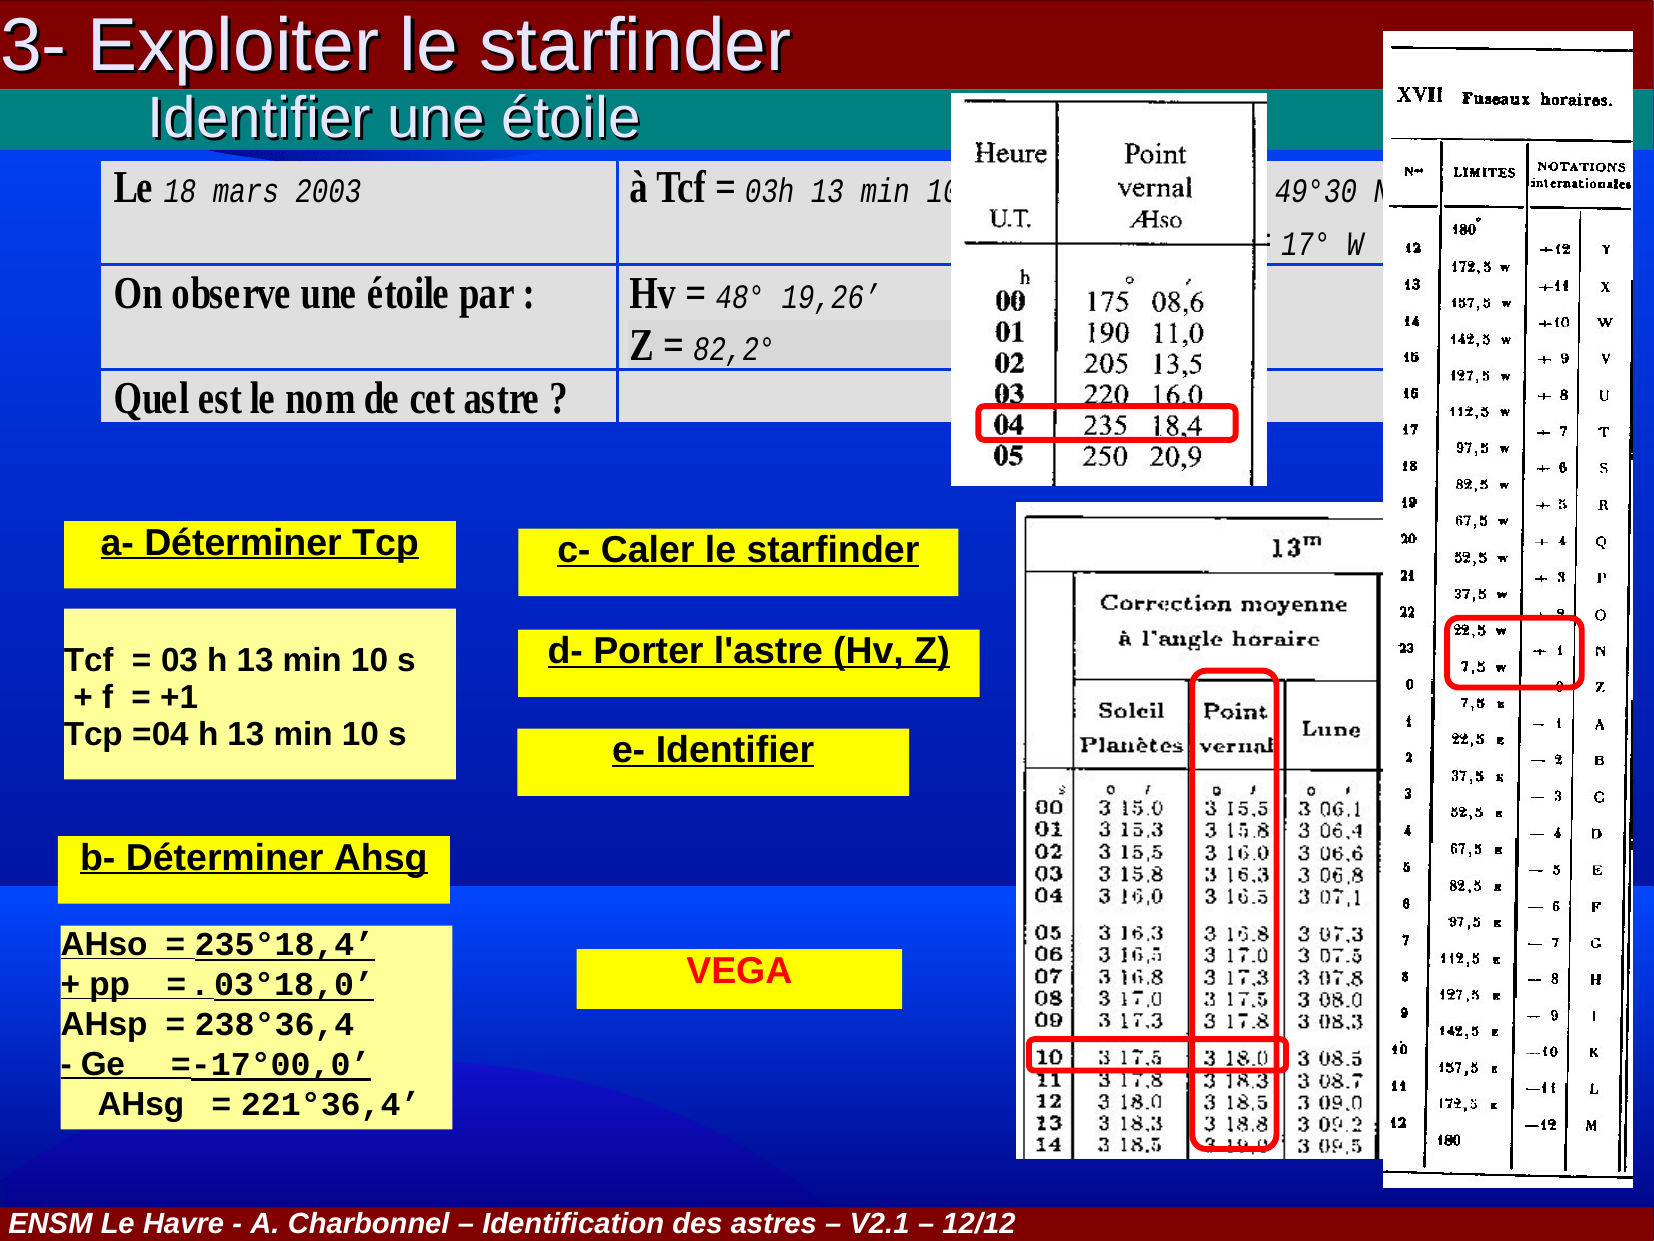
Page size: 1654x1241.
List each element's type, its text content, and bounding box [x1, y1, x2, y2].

text_box ENSM Le Havre - A. Charbonnel – Identification des astres – V2.1 – 12/12 [0, 1207, 1654, 1241]
text_box Tcf = 03 h 13 min 10 s + f = +1 Tcp =04 h 13 min 10 s [64, 608, 456, 780]
text_box a- Déterminer Tcp [64, 521, 456, 589]
picture [951, 93, 1267, 486]
chart [1267, 160, 1383, 482]
title 3- Exploiter le starfinder [0, 0, 1654, 89]
text_box VEGA [576, 949, 903, 1009]
title Identifier une étoile [1633, 90, 1654, 150]
text_box e- Identifier [517, 728, 910, 796]
picture [1016, 31, 1633, 1188]
title Identifier une étoile [0, 90, 1383, 150]
text_box d- Porter l'astre (Hv, Z) [518, 629, 980, 697]
text_box c- Caler le starfinder [518, 528, 959, 597]
text_box AHso = 235°18,4’ + pp = . 03°18,0’ AHsp = 238°36,4 - Ge =-17°00,0’ AHsg = 221°36,4’ [60, 925, 453, 1130]
chart [18, 160, 951, 482]
text_box b- Déterminer Ahsg [57, 836, 450, 904]
